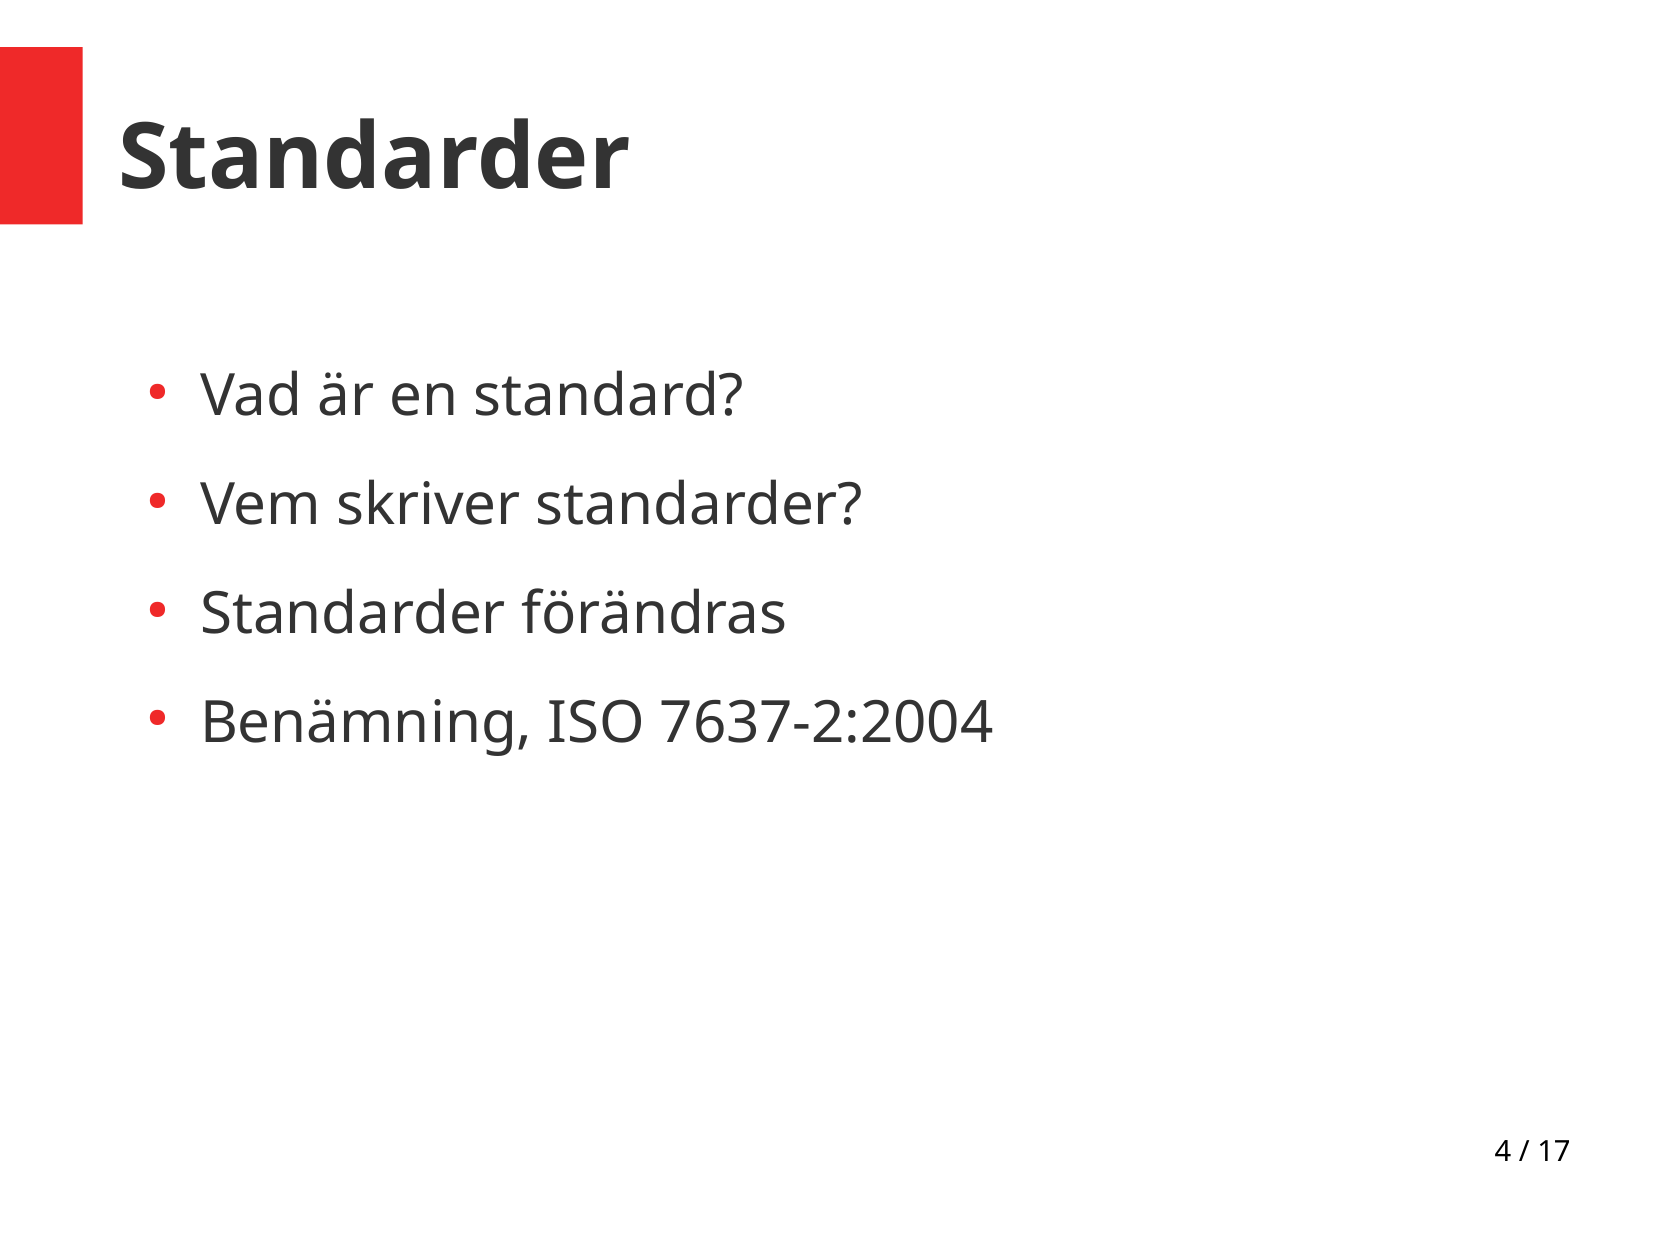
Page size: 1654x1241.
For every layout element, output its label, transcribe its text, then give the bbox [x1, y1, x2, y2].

title Standarder [118, 49, 1571, 257]
list Vad är en standard? Vem skriver standarder? Standarder förändras Benämning, ISO 7637-2:2004 [129, 353, 1547, 1073]
